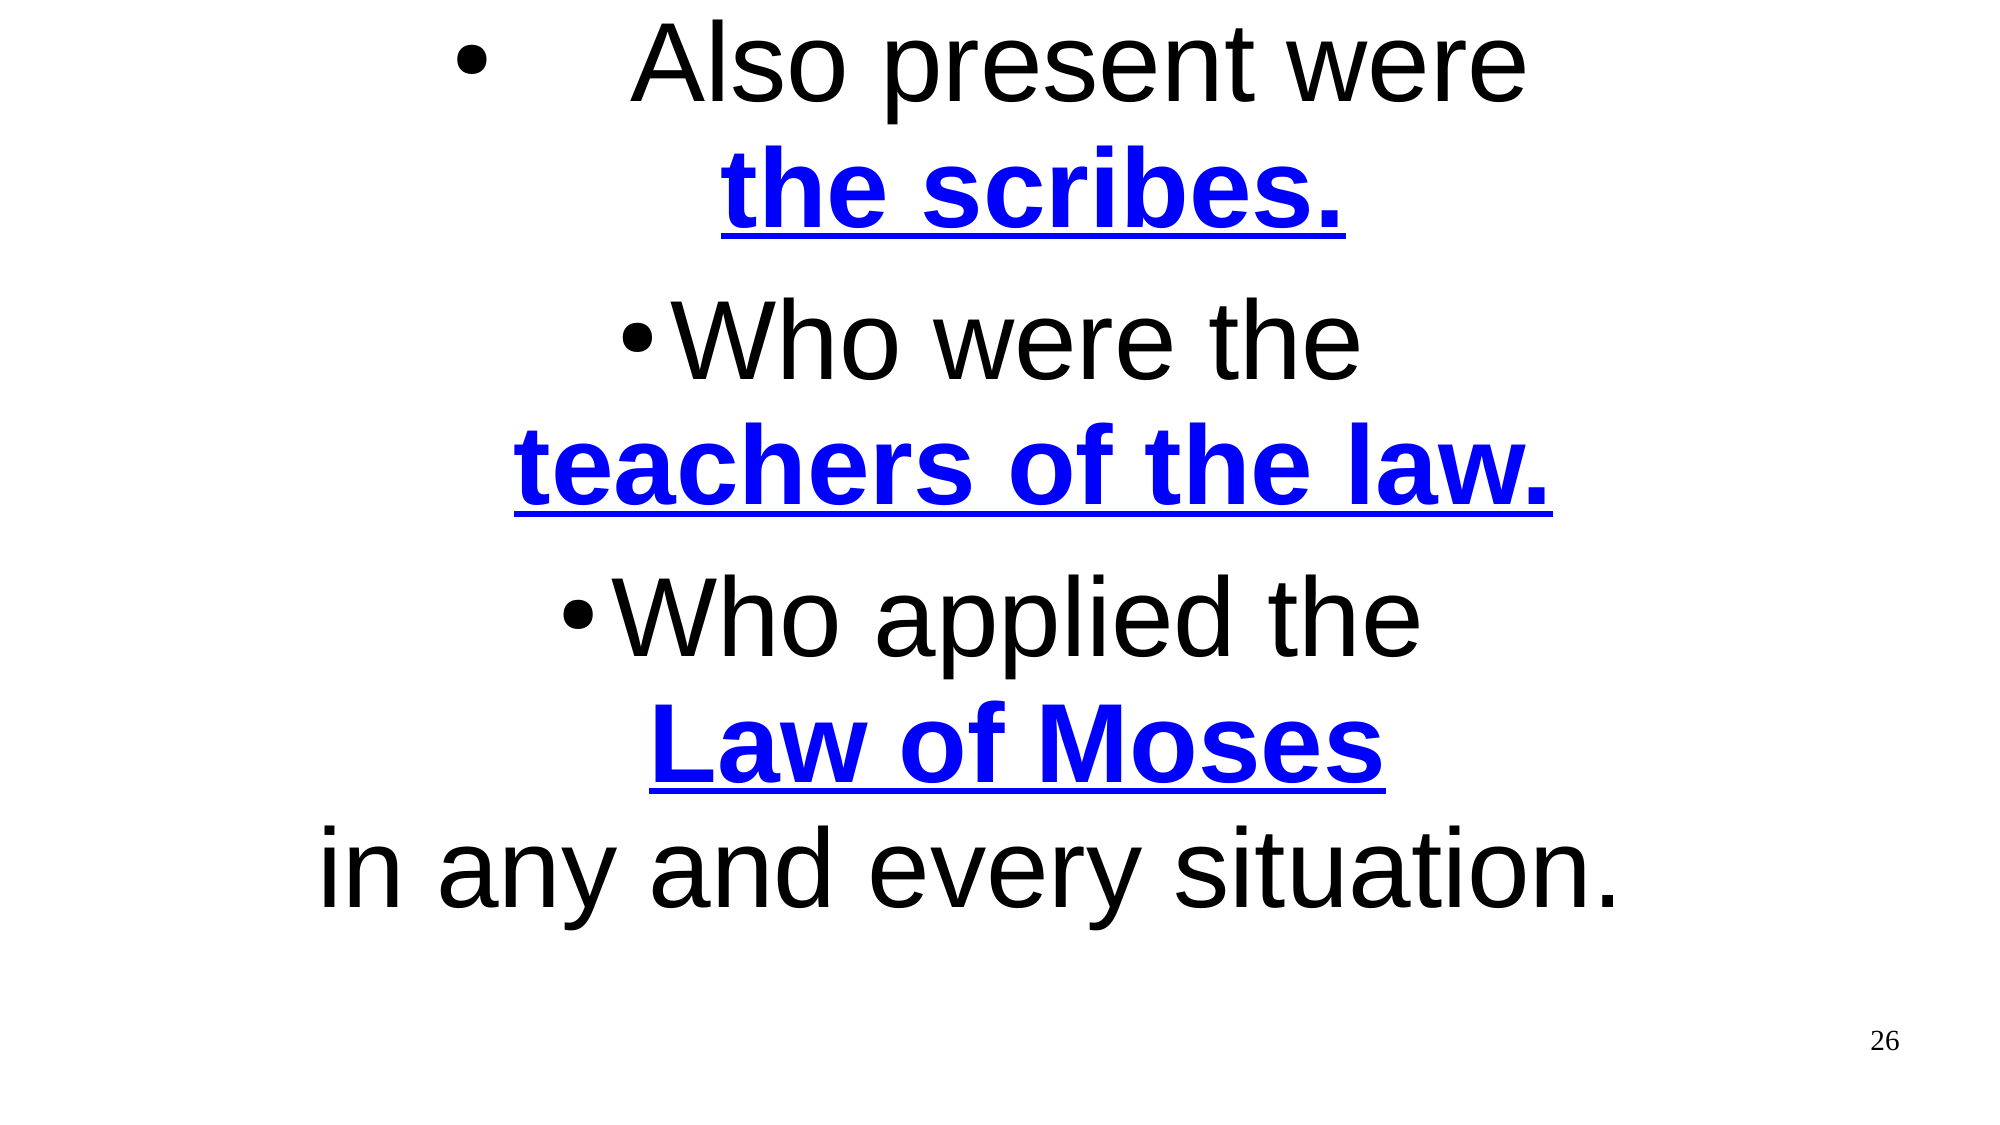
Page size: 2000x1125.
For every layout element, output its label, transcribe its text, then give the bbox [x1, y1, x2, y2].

list Also present were the scribes. Who were the teachers of the law. Who applied the Law of Moses in any and every situation. [0, 0, 1996, 1123]
